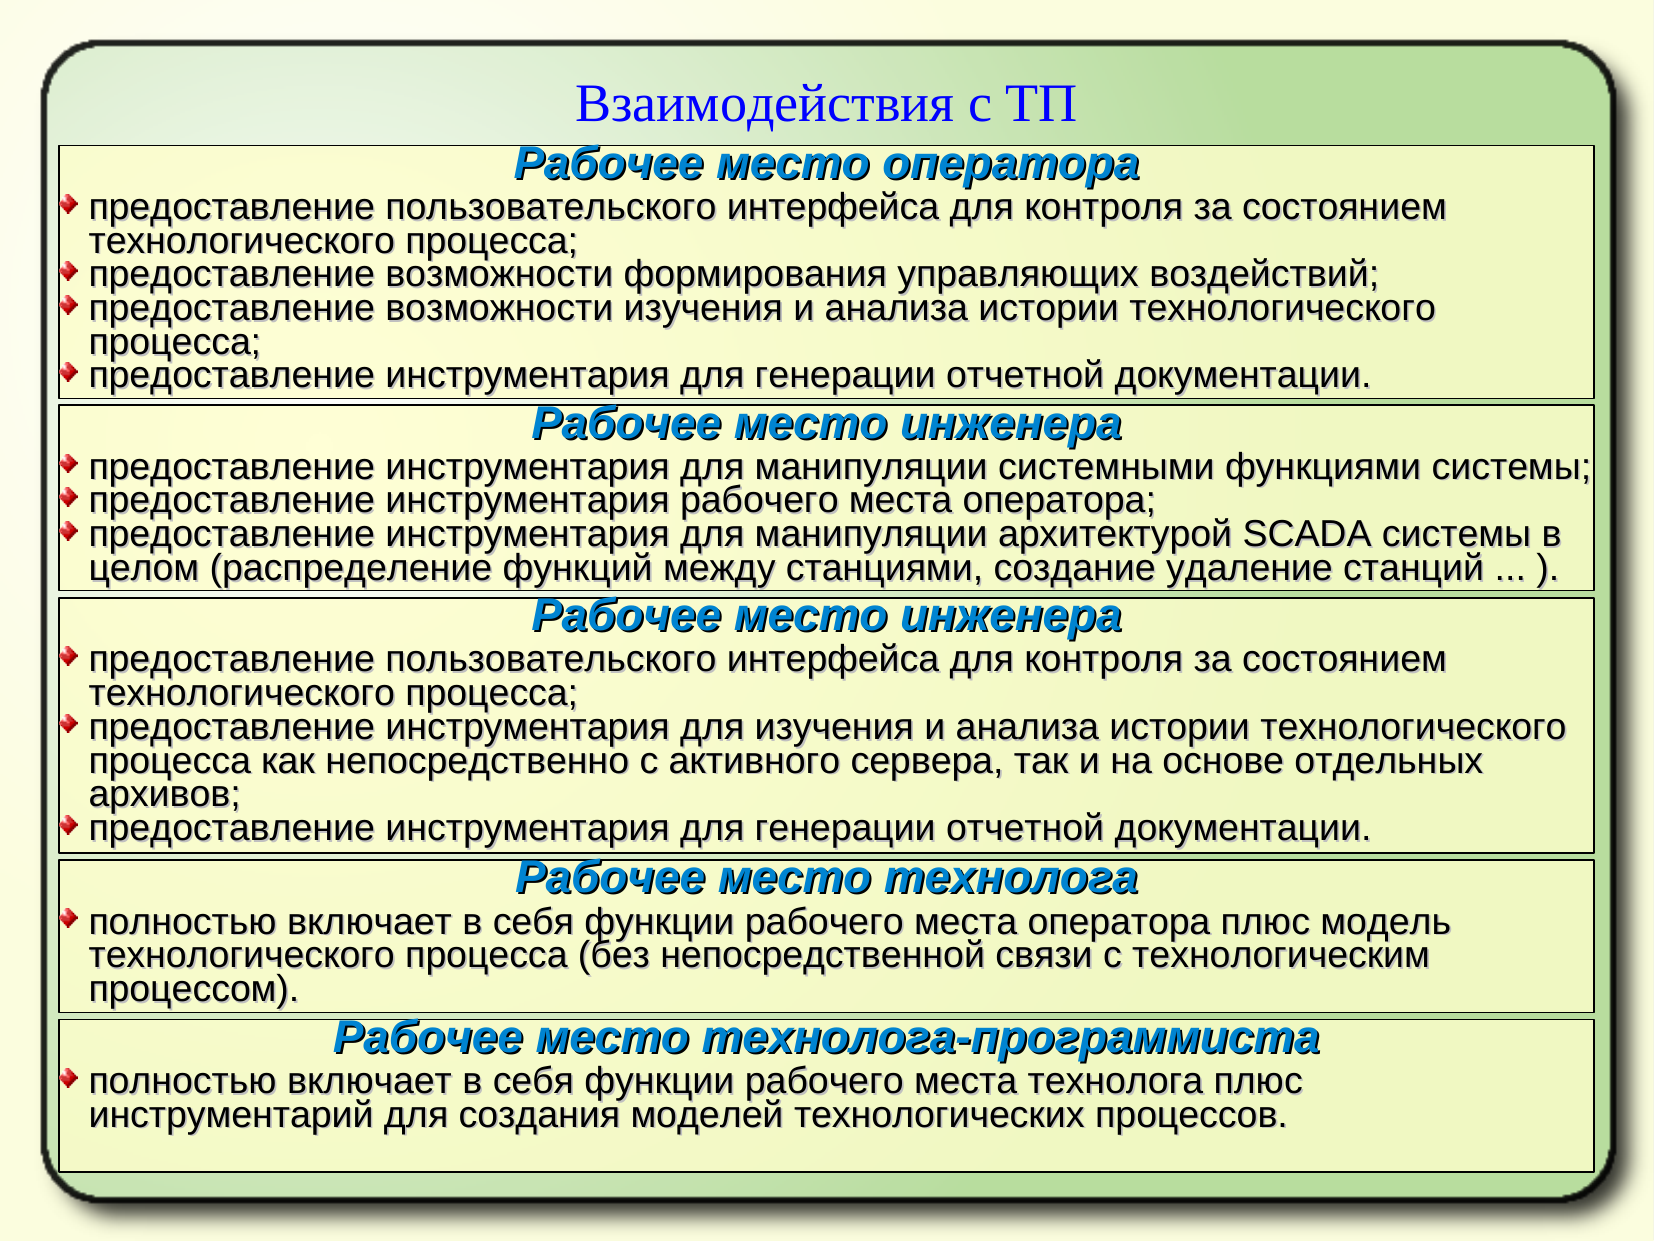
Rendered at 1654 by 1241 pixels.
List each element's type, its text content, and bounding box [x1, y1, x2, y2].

text_box Рабочее место технолога полностью включает в себя функции рабочего места оператора плюс модель технологического процесса (без непосредственной связи с технологическим процессом). [59, 860, 1595, 1013]
text_box Рабочее место инженера предоставление инструментария для манипуляции системными функциями системы; предоставление инструментария рабочего места оператора; предоставление инструментария для манипуляции архитектурой SCADA системы в целом (распределение функций между станциями, создание удаление станций ... ). [59, 405, 1595, 591]
text_box Рабочее место оператора предоставление пользовательского интерфейса для контроля за состоянием технологическо­го процесса; предоставление возможности формирования управляющих воздействий; предоставление возможности изучения и анализа истории технологического процесса; предоставление инструментария для генерации отчетной документации. [59, 145, 1595, 399]
text_box Рабочее место технолога-программиста полностью включает в себя функции рабочего места технолога плюс инструментарий для создания моделей технологических процессов. [59, 1019, 1595, 1172]
text_box Рабочее место инженера предоставление пользовательского интерфейса для контроля за состоянием технологическо­го процесса; предоставление инструментария для изучения и анализа истории технологического процесса как непосредственно с активного сервера, так и на основе отдельных архивов; предоставление инструментария для генерации отчетной документации. [59, 597, 1595, 853]
picture [0, 0, 1654, 1241]
title Взаимодействия с ТП [121, 58, 1533, 140]
